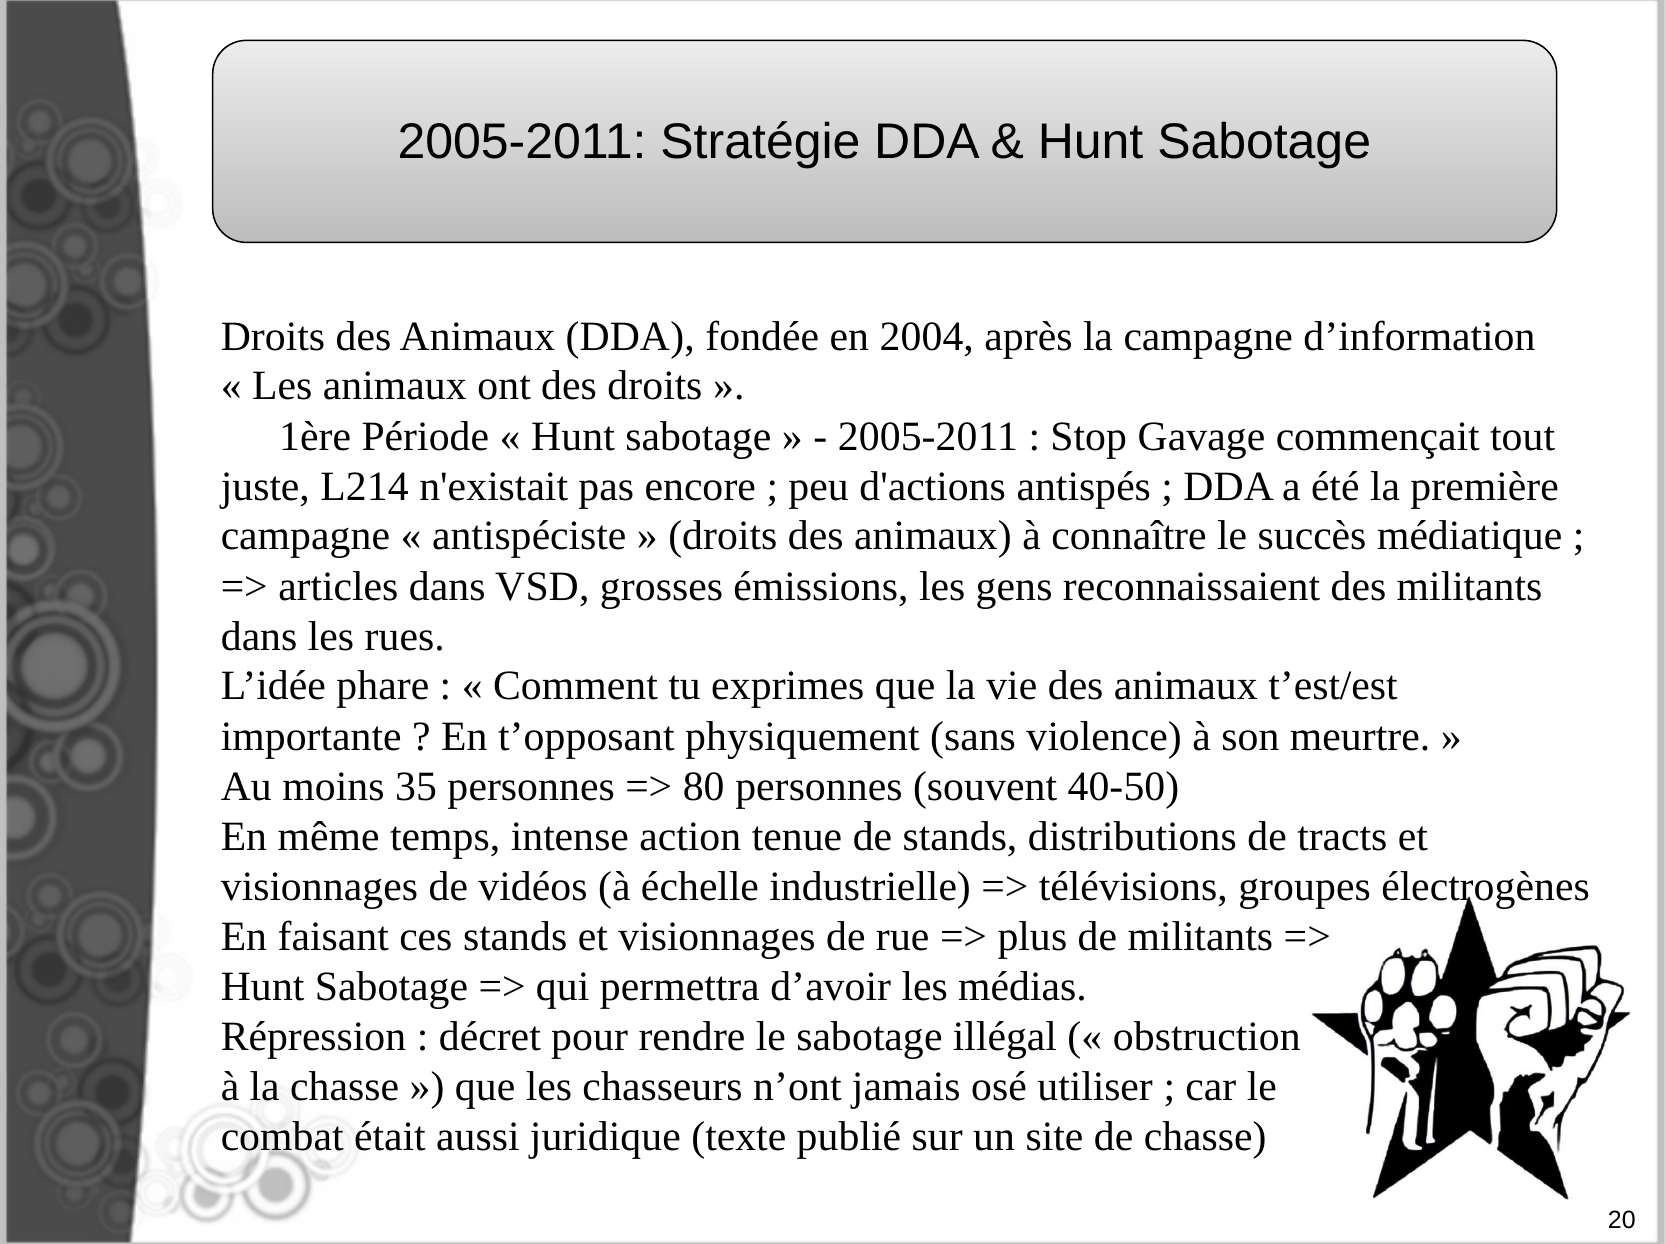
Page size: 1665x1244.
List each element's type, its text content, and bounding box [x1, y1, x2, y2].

text_box 20 [1297, 1195, 1645, 1242]
picture [3, 0, 1662, 1244]
text_box Droits des Animaux (DDA), fondée en 2004, après la campagne d’information « Les animaux ont des droits ». 1ère Période « Hunt sabotage » - 2005-2011 : Stop Gavage commençait tout juste, L214 n'existait pas encore ; peu d'actions antispés ; DDA a été la première campagne « antispéciste » (droits des animaux) à connaître le succès médiatique ; => articles dans VSD, grosses émissions, les gens reconnaissaient des militants dans les rues. L’idée phare : « Comment tu exprimes que la vie des animaux t’est/est importante ? En t’opposant physiquement (sans violence) à son meurtre. » Au moins 35 personnes => 80 personnes (souvent 40-50) En même temps, intense action tenue de stands, distributions de tracts et visionnages de vidéos (à échelle industrielle) => télévisions, groupes électrogènes En faisant ces stands et visionnages de rue => plus de militants => Hunt Sabotage => qui permettra d’avoir les médias. Répression : décret pour rendre le sabotage illégal (« obstruction à la chasse ») que les chasseurs n’ont jamais osé utiliser ; car le combat était aussi juridique (texte publié sur un site de chasse) [212, 299, 1625, 1218]
text_box [212, 40, 1557, 243]
text_box 2005-2011: Stratégie DDA & Hunt Sabotage [222, 100, 1547, 176]
